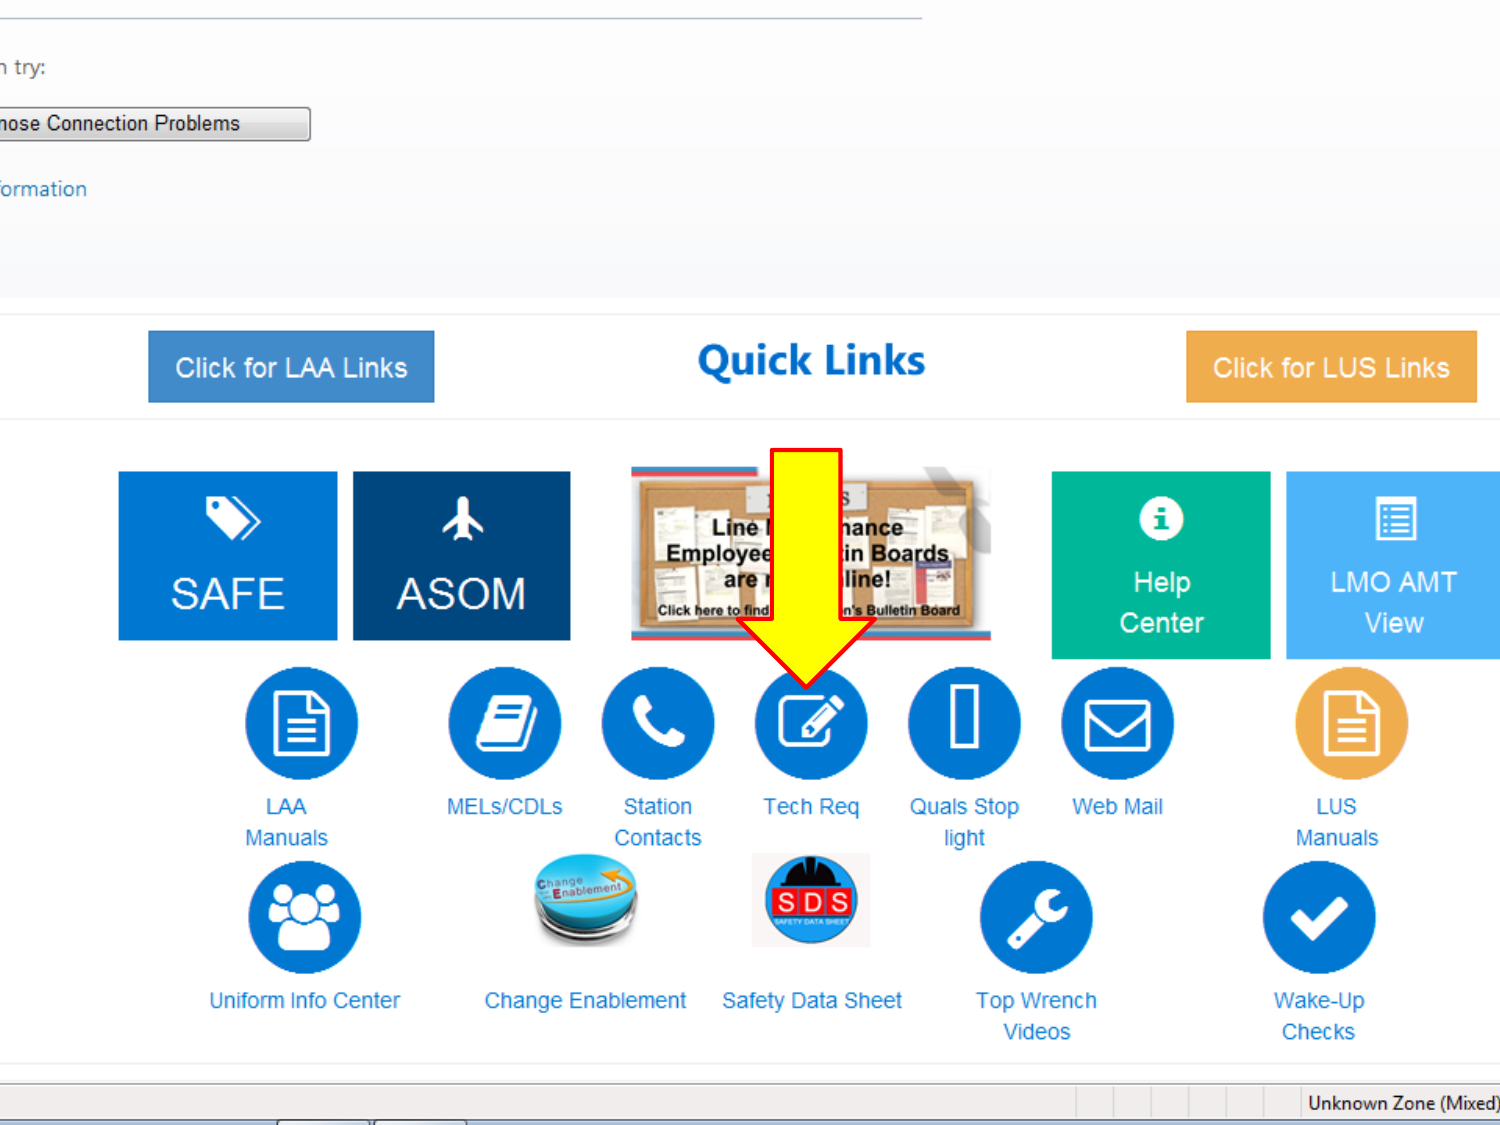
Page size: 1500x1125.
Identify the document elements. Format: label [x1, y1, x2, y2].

picture [0, 0, 1500, 1125]
text_box [737, 450, 876, 688]
